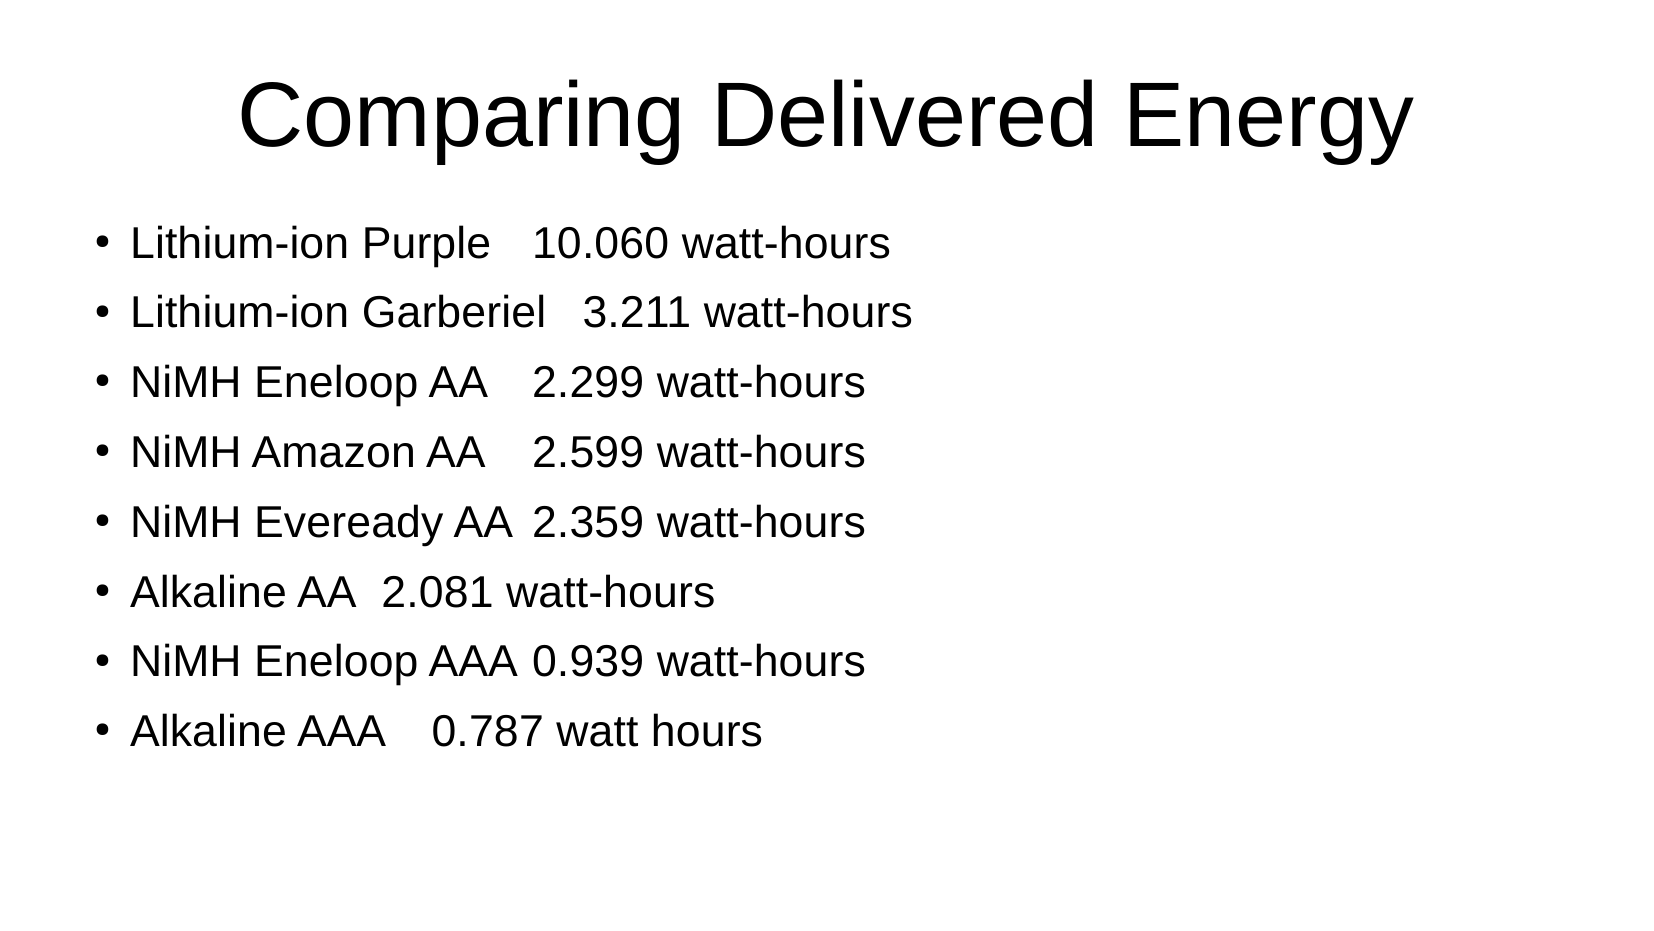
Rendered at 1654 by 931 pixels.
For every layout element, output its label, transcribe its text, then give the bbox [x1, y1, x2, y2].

list Lithium-ion Purple 10.060 watt-hours Lithium-ion Garberiel 3.211 watt-hours NiMH Eneloop AA 2.299 watt-hours NiMH Amazon AA 2.599 watt-hours NiMH Eveready AA 2.359 watt-hours Alkaline AA 2.081 watt-hours NiMH Eneloop AAA 0.939 watt-hours Alkaline AAA 0.787 watt hours [82, 217, 1571, 758]
title Comparing Delivered Energy [82, 37, 1571, 193]
